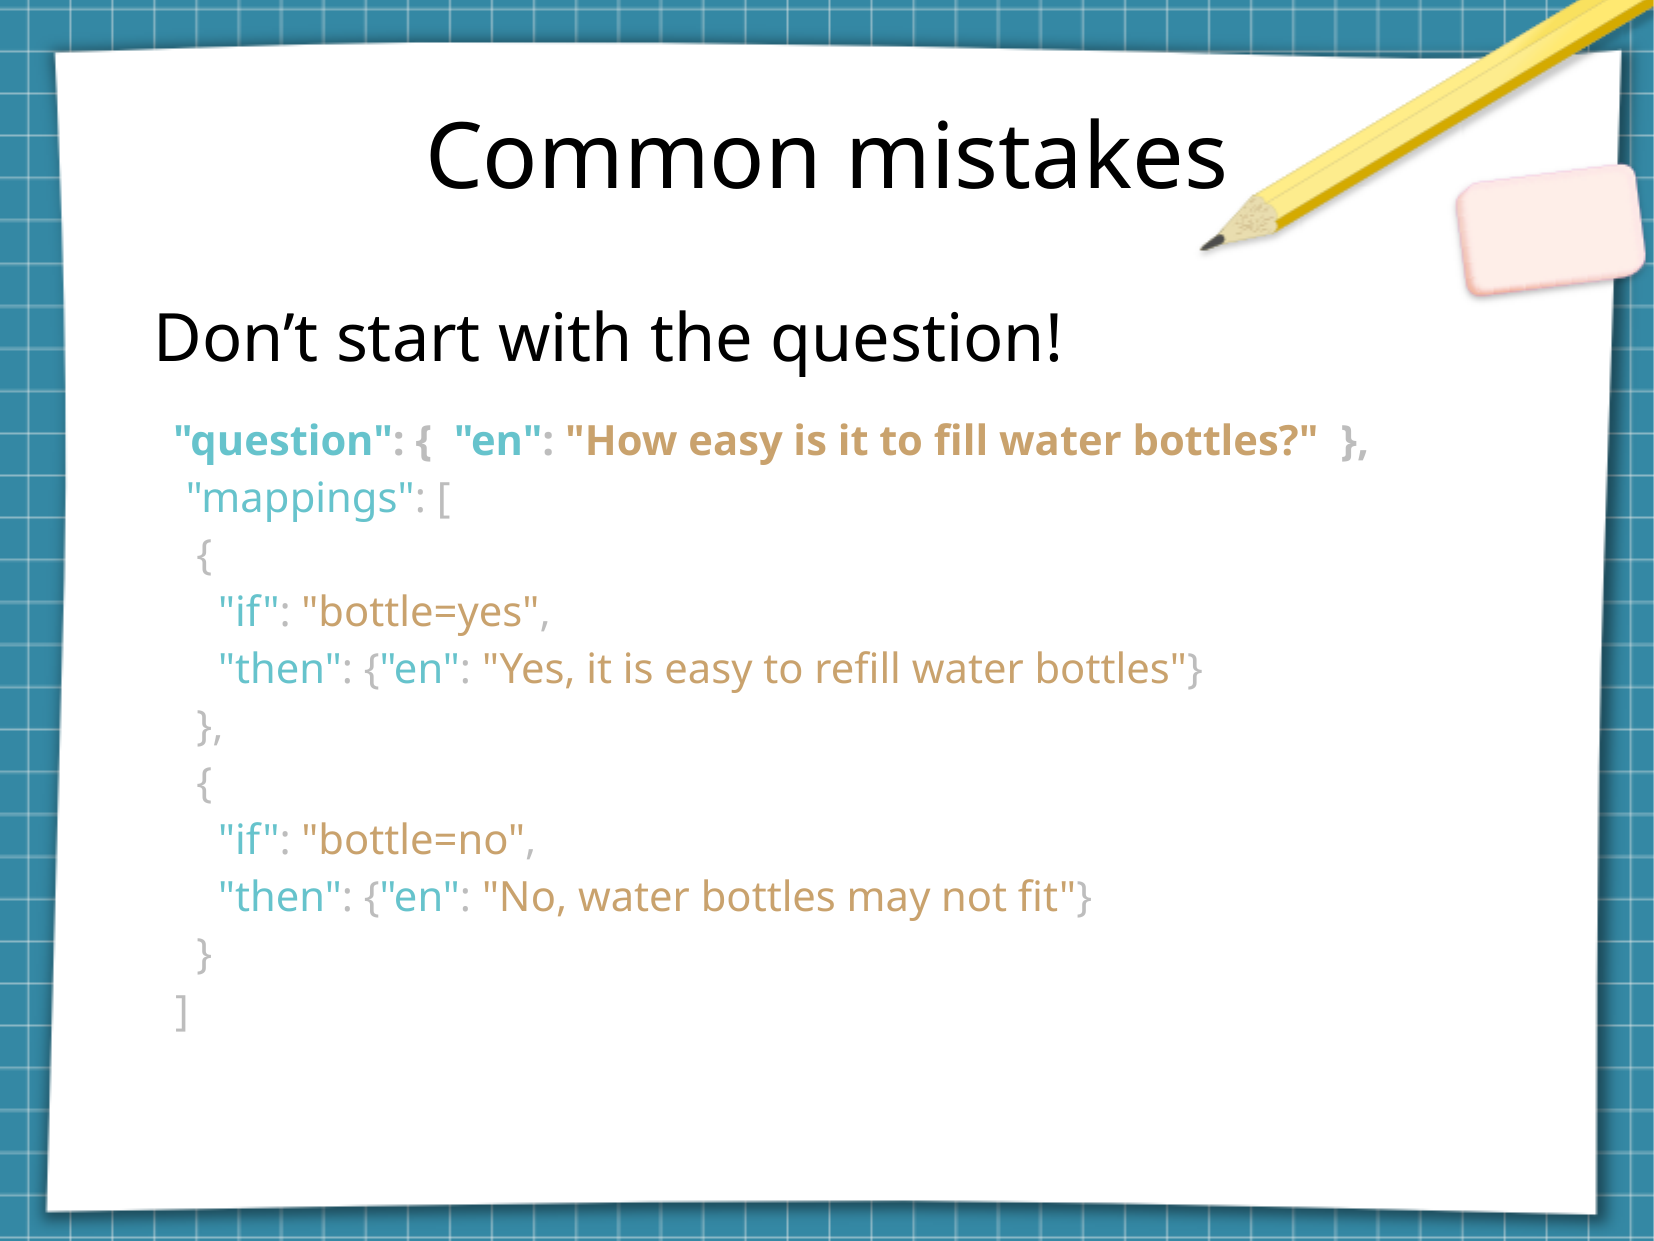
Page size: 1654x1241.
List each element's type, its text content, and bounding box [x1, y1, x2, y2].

list Don’t start with the question! "question": { "en": "How easy is it to fill water bottles?" }, "mappings": [ { "if": "bottle=yes", "then": {"en": "Yes, it is easy to refill water bottles"} }, { "if": "bottle=no", "then": {"en": "No, water bottles may not fit"} } ] [82, 290, 1571, 1157]
picture [0, 0, 1654, 1241]
title Common mistakes [82, 49, 1571, 257]
